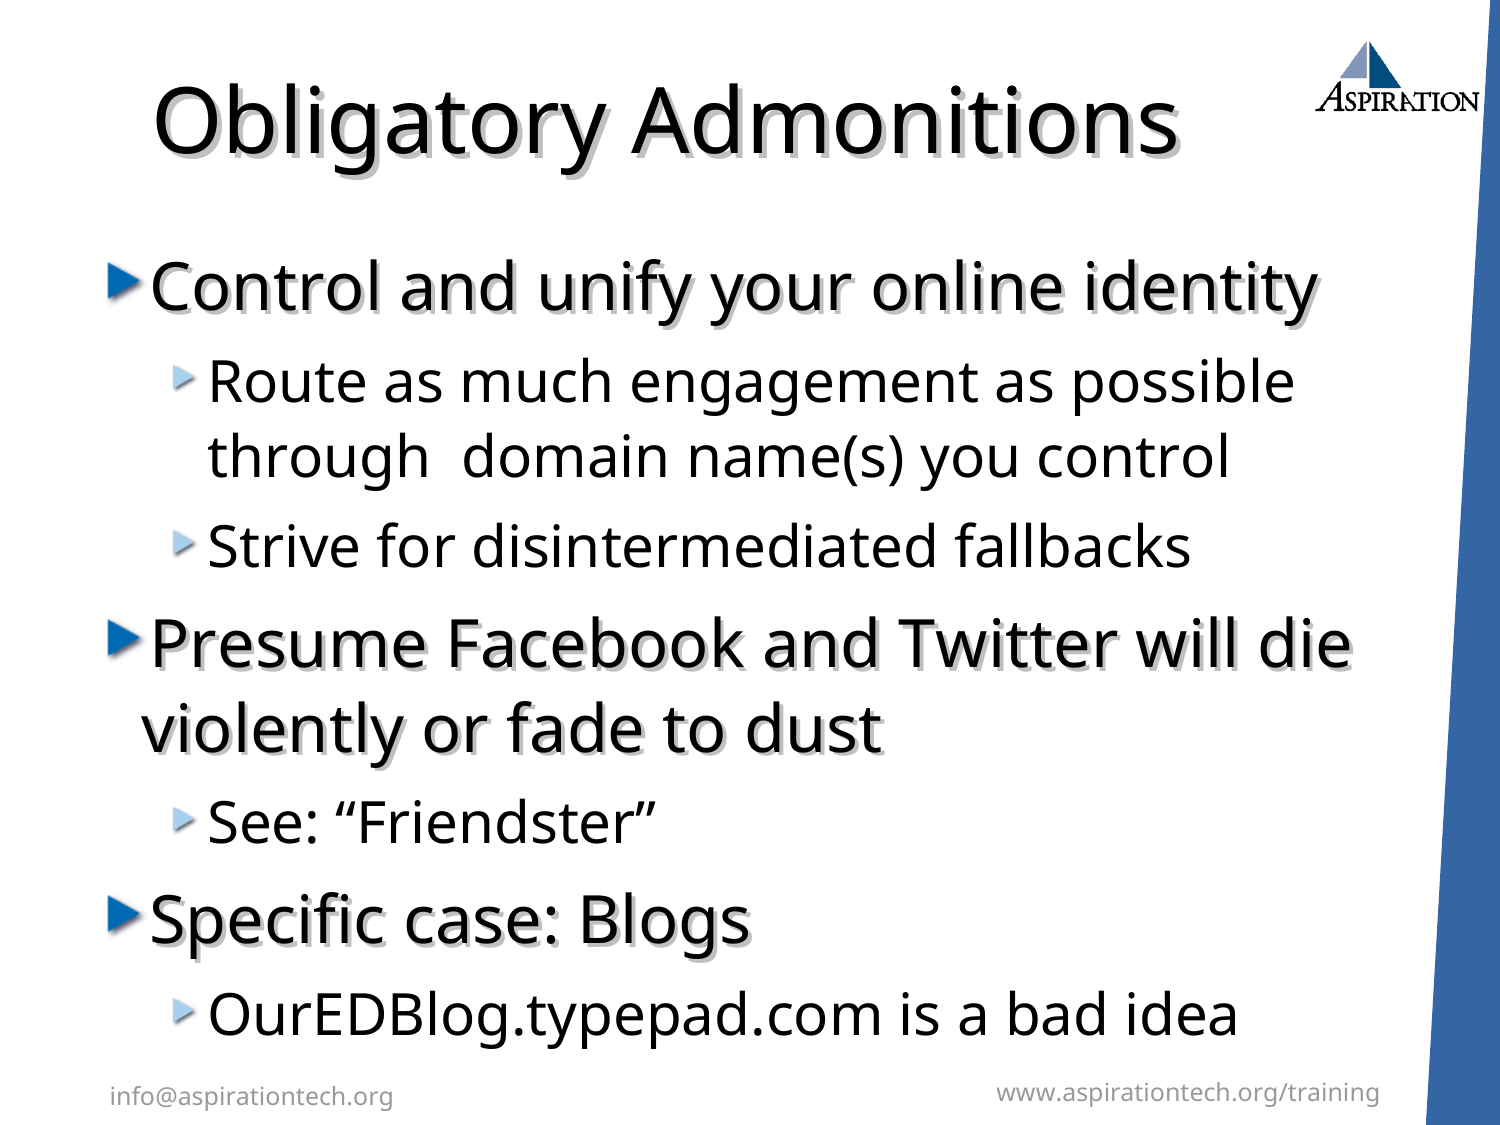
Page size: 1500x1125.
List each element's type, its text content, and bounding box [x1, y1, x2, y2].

list Control and unify your online identity Route as much engagement as possible through domain name(s) you control Strive for disintermediated fallbacks Presume Facebook and Twitter will die violently or fade to dust See: “Friendster” Specific case: Blogs OurEDBlog.typepad.com is a bad idea [49, 238, 1447, 1047]
title Obligatory Admonitions [49, 19, 1284, 206]
picture [1315, 41, 1480, 120]
